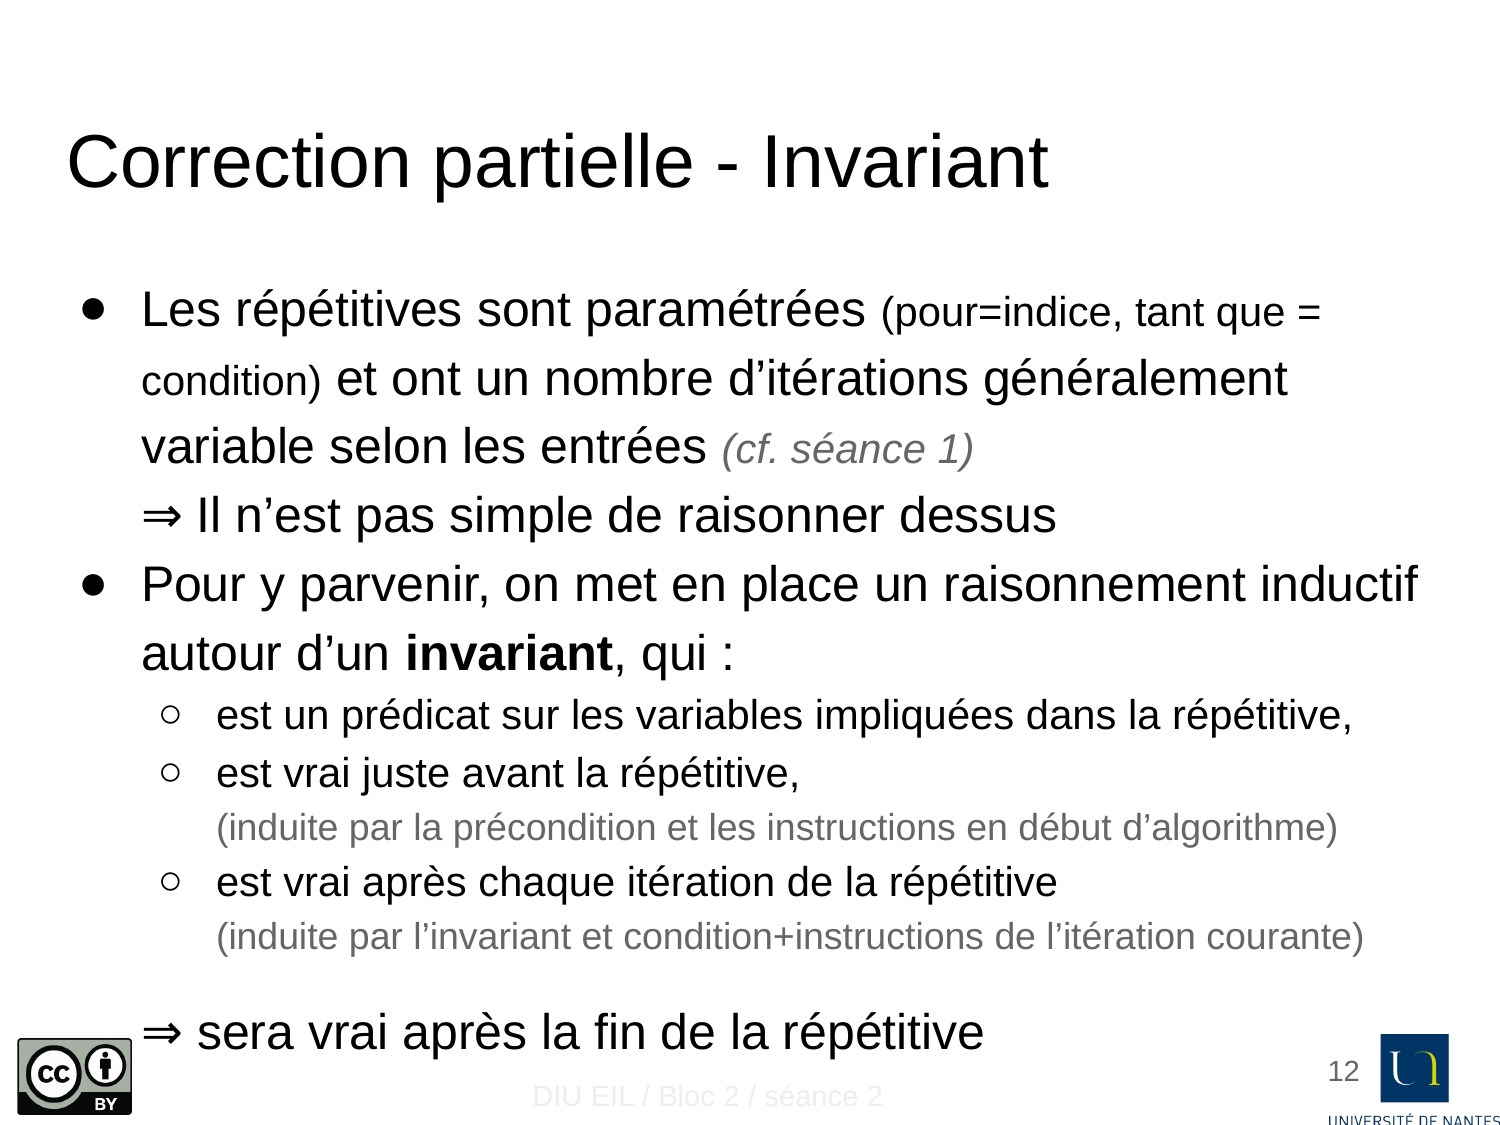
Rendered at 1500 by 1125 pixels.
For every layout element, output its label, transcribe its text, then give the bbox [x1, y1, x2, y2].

picture [17, 1038, 132, 1115]
slide_number <numéro> [1284, 1038, 1375, 1102]
picture [1329, 1034, 1500, 1125]
title Correction partielle - Invariant [51, 97, 1449, 223]
list Les répétitives sont paramétrées (pour=indice, tant que = condition) et ont un nombre d’itérations généralement variable selon les entrées (cf. séance 1) ⇒ Il n’est pas simple de raisonner dessus Pour y parvenir, on met en place un raisonnement inductif autour d’un invariant, qui : est un prédicat sur les variables impliquées dans la répétitive, est vrai juste avant la répétitive, (induite par la précondition et les instructions en début d’algorithme) est vrai après chaque itération de la répétitive (induite par l’invariant et condition+instructions de l’itération courante) ⇒ sera vrai après la fin de la répétitive [51, 252, 1449, 1064]
